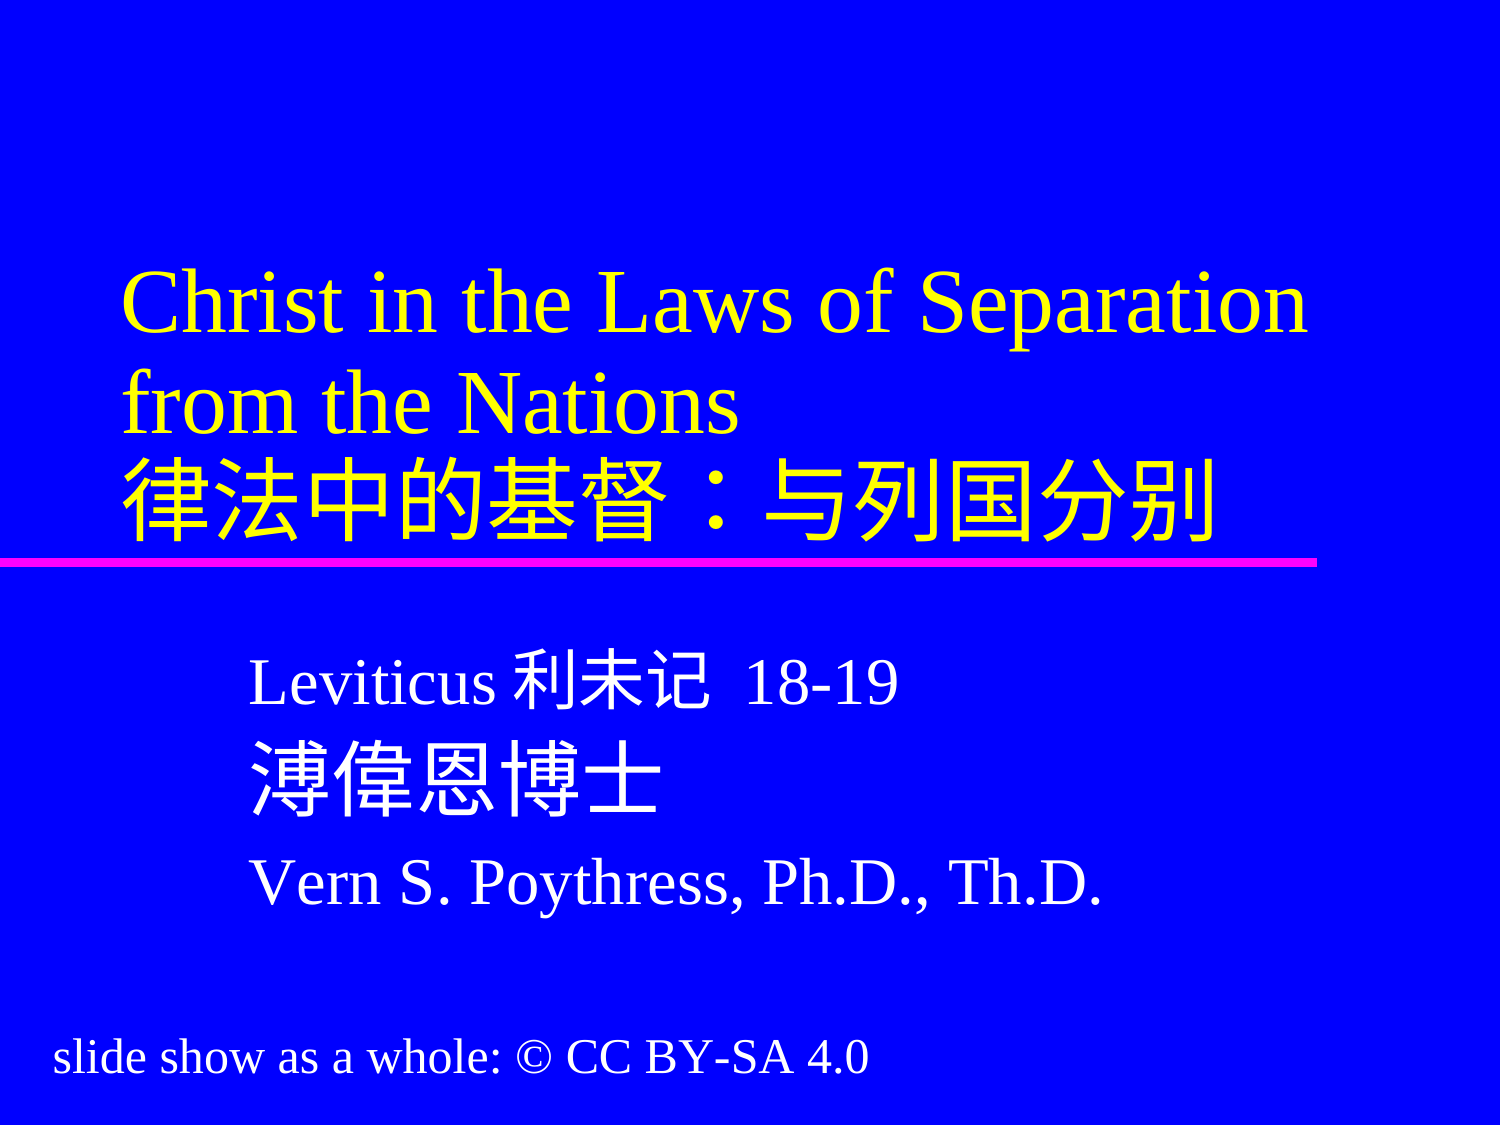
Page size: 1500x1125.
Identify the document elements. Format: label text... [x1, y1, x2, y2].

subtitle Leviticus利未记 18-19 溥偉恩博士 Vern S. Poythress, Ph.D., Th.D. [233, 637, 1339, 927]
title Christ in the Laws of Separation from the Nations 律法中的基督：与列国分别 [105, 242, 1448, 563]
text_box slide show as a whole: © CC BY-SA 4.0 [37, 1021, 976, 1097]
